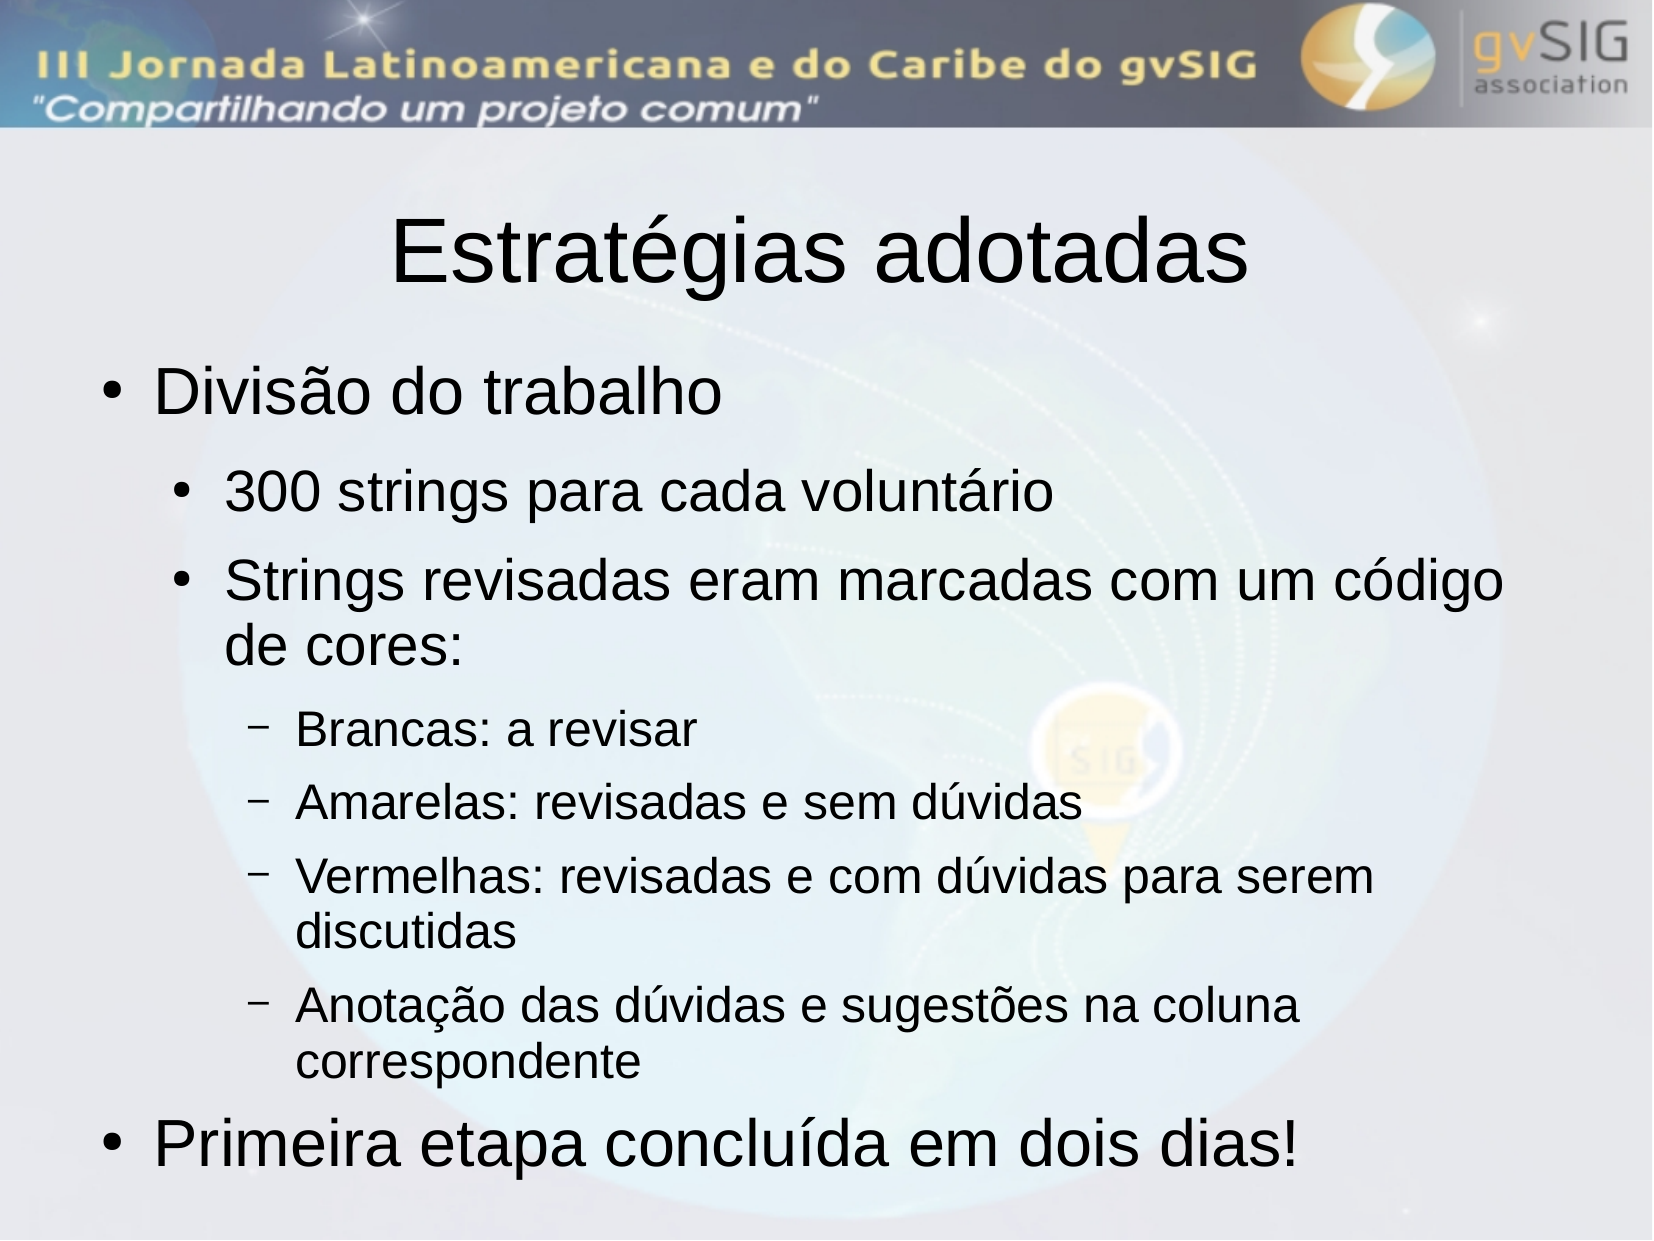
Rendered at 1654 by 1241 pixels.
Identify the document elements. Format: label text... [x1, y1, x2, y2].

list Divisão do trabalho 300 strings para cada voluntário Strings revisadas eram marcadas com um código de cores: Brancas: a revisar Amarelas: revisadas e sem dúvidas Vermelhas: revisadas e com dúvidas para serem discutidas Anotação das dúvidas e sugestões na coluna correspondente Primeira etapa concluída em dois dias! [82, 354, 1571, 1181]
title Estratégias adotadas [76, 147, 1565, 355]
picture [0, 0, 1653, 1240]
